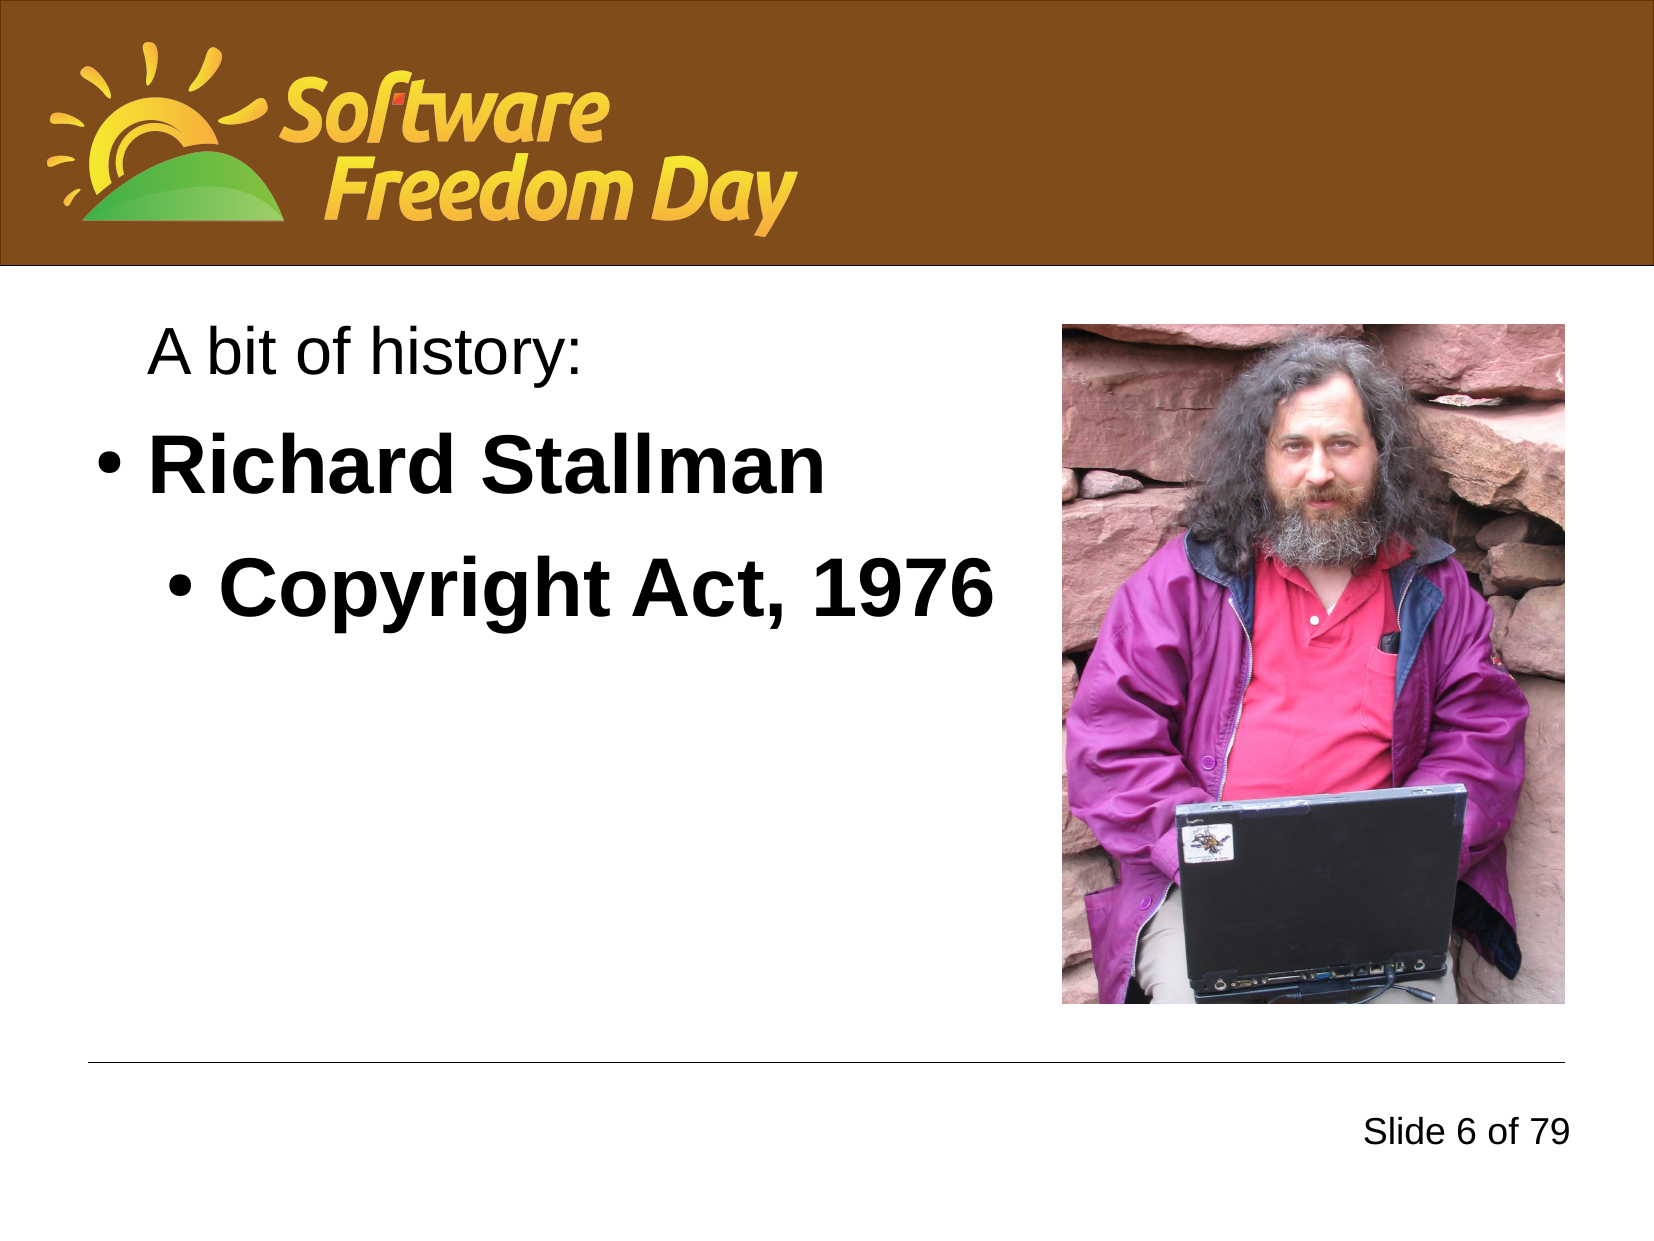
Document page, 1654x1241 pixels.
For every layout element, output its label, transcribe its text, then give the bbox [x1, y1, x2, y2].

picture [1062, 324, 1565, 1004]
list A bit of history: Richard Stallman Copyright Act, 1976 [76, 314, 1034, 1034]
picture [47, 42, 798, 237]
